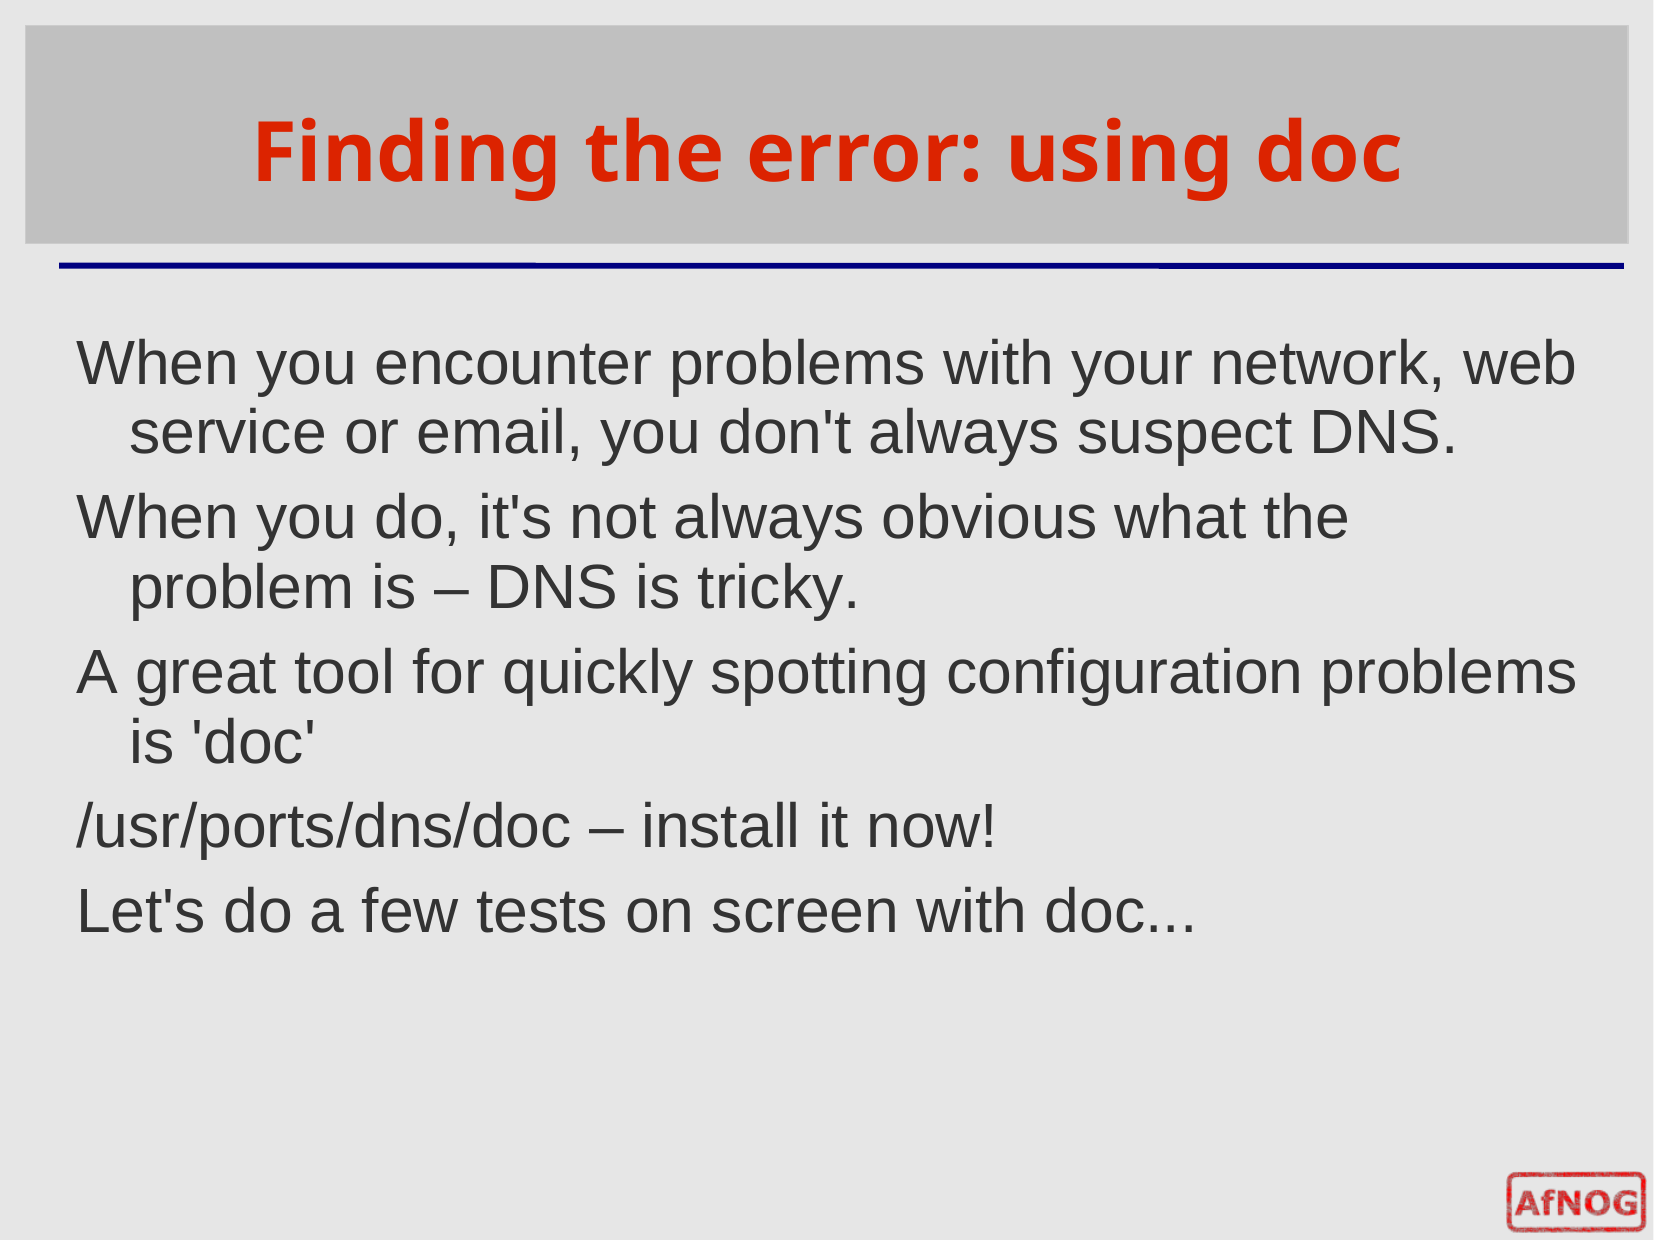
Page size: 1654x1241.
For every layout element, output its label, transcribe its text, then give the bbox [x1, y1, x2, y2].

list When you encounter problems with your network, web service or email, you don't always suspect DNS. When you do, it's not always obvious what the problem is – DNS is tricky. A great tool for quickly spotting configuration problems is 'doc' /usr/ports/dns/doc – install it now! Let's do a few tests on screen with doc... [59, 322, 1595, 1132]
title Finding the error: using doc [121, 46, 1534, 254]
picture [1505, 1170, 1648, 1235]
